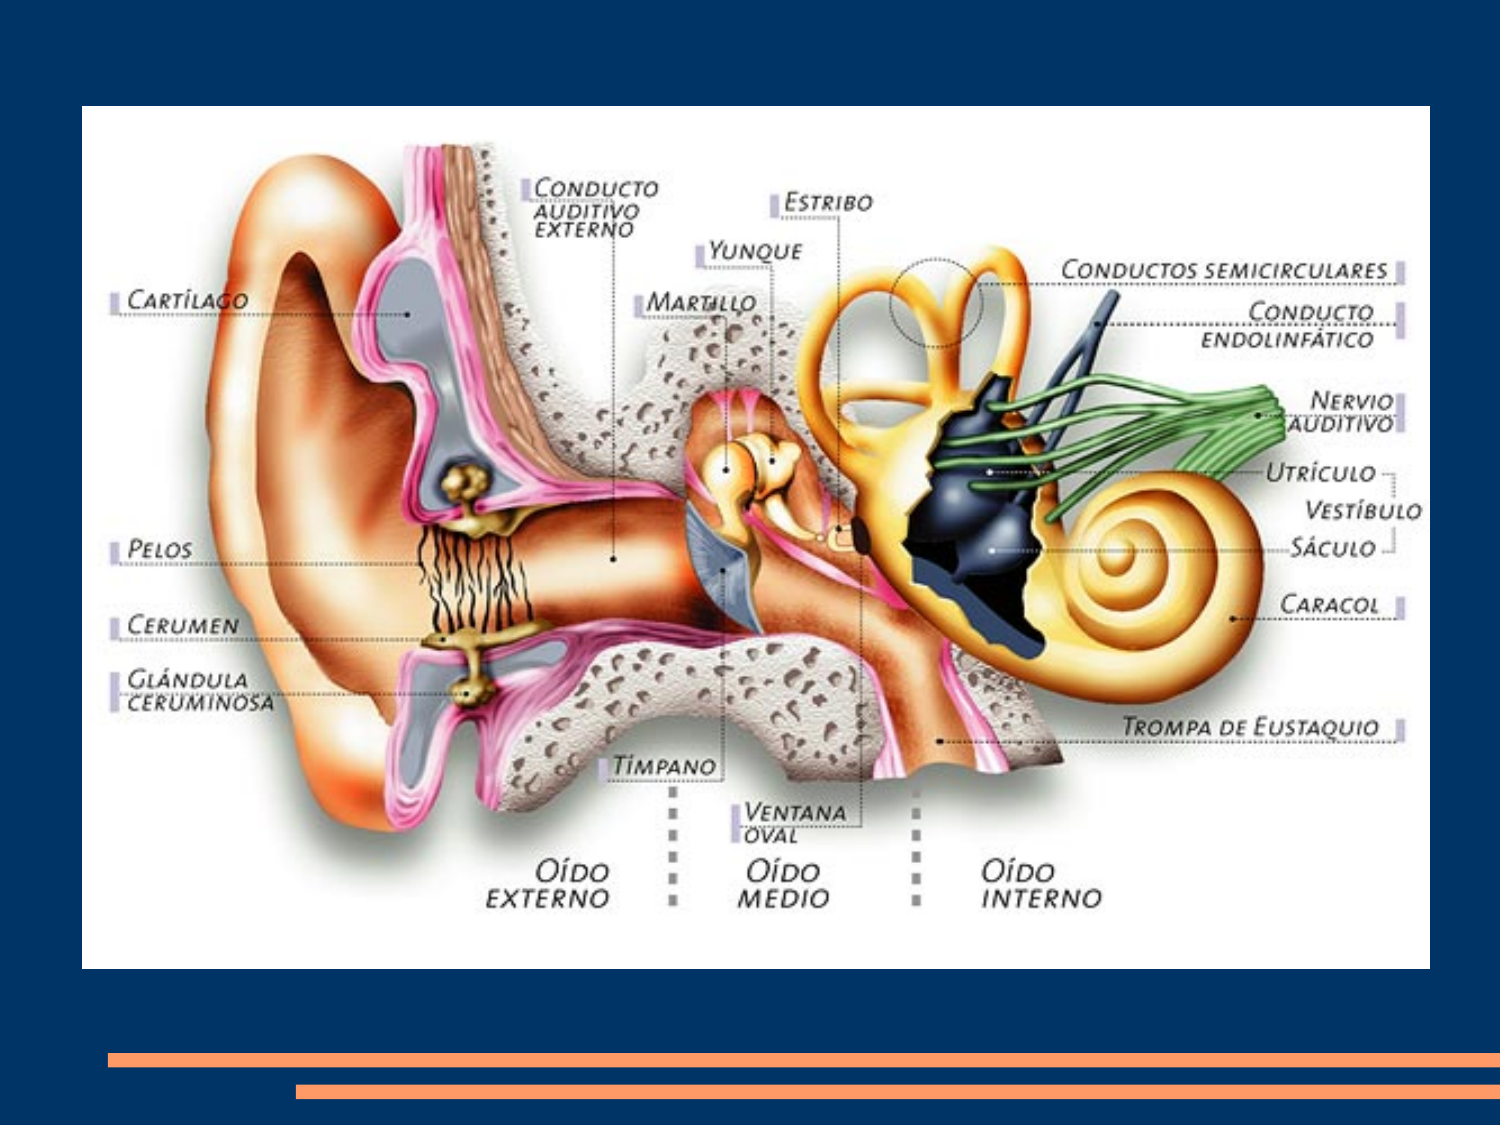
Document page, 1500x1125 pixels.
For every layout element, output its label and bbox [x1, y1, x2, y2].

picture [82, 106, 1430, 969]
